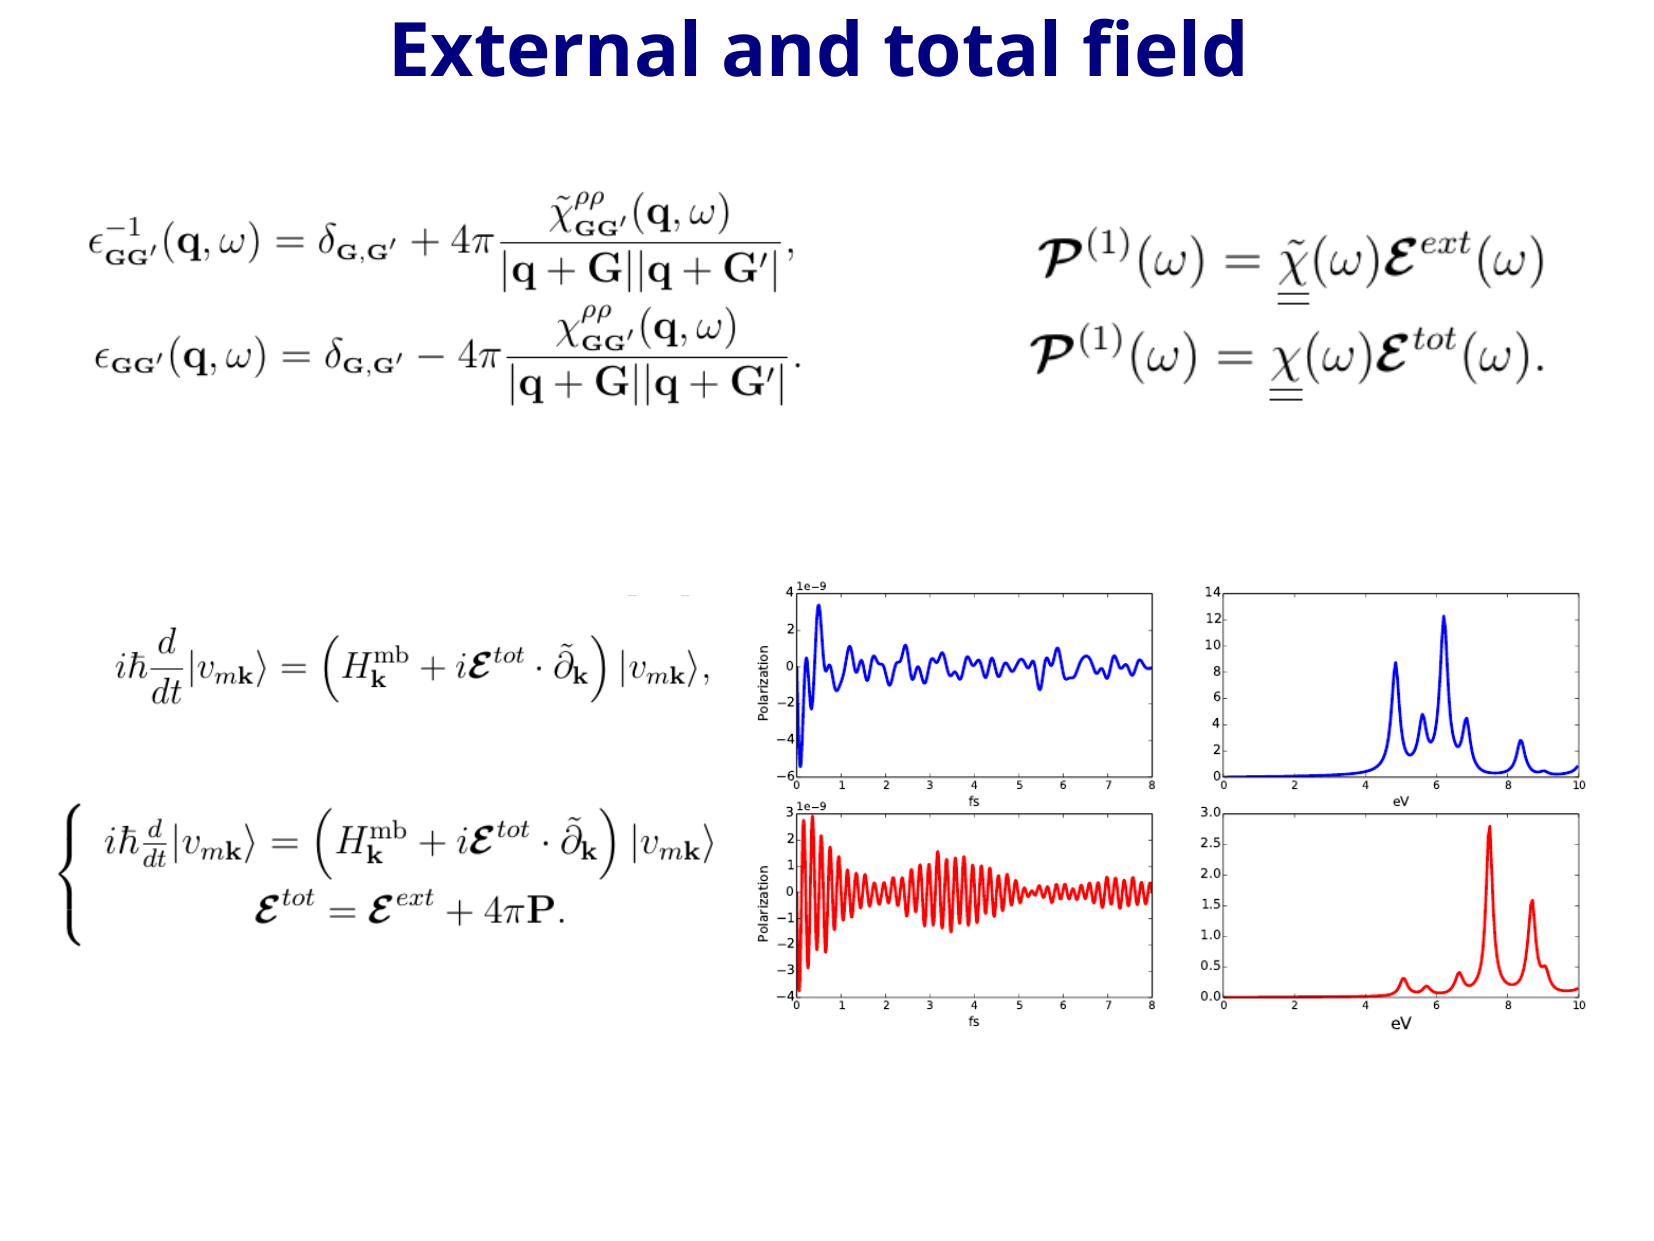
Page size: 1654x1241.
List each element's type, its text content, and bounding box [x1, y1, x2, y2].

picture [990, 194, 1591, 429]
picture [45, 179, 827, 436]
title External and total field [75, 0, 1564, 102]
picture [15, 553, 1654, 1044]
